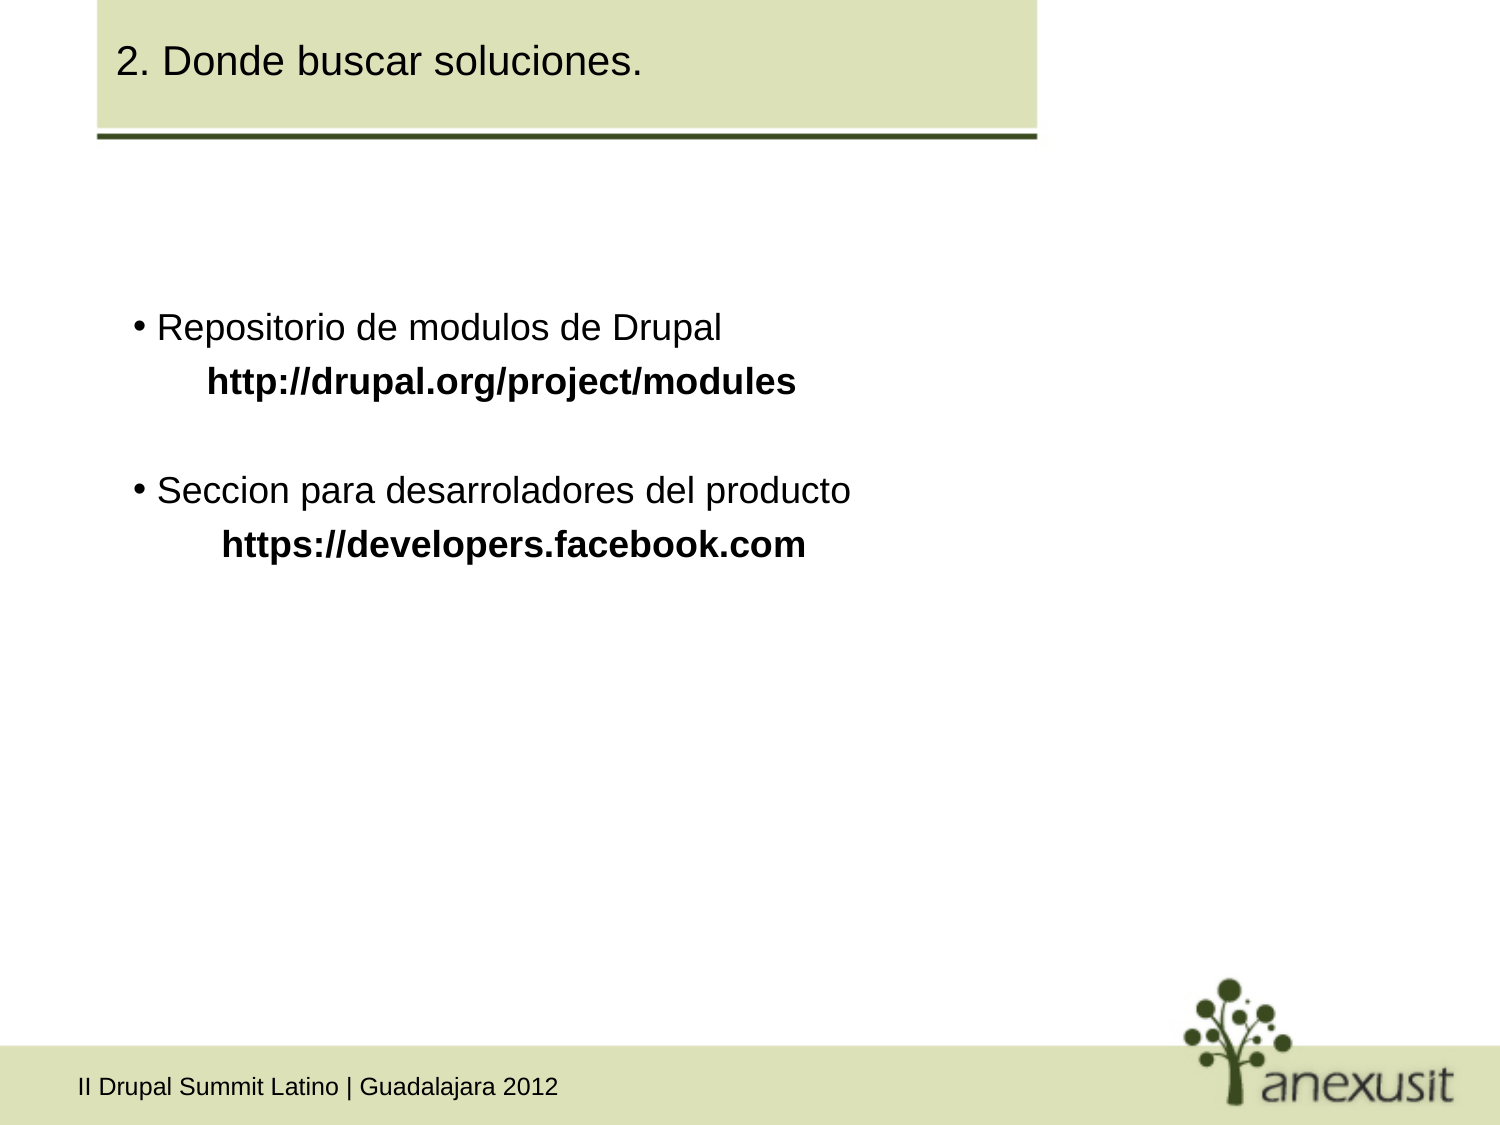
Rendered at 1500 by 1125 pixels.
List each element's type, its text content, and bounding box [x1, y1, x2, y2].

text_box 2. Donde buscar soluciones. [100, 0, 827, 119]
text_box II Drupal Summit Latino | Guadalajara 2012 [63, 1062, 1064, 1109]
text_box Repositorio de modulos de Drupal http://drupal.org/project/modules Seccion para desarroladores del producto https://developers.facebook.com [118, 295, 1064, 791]
picture [0, 0, 1500, 1125]
